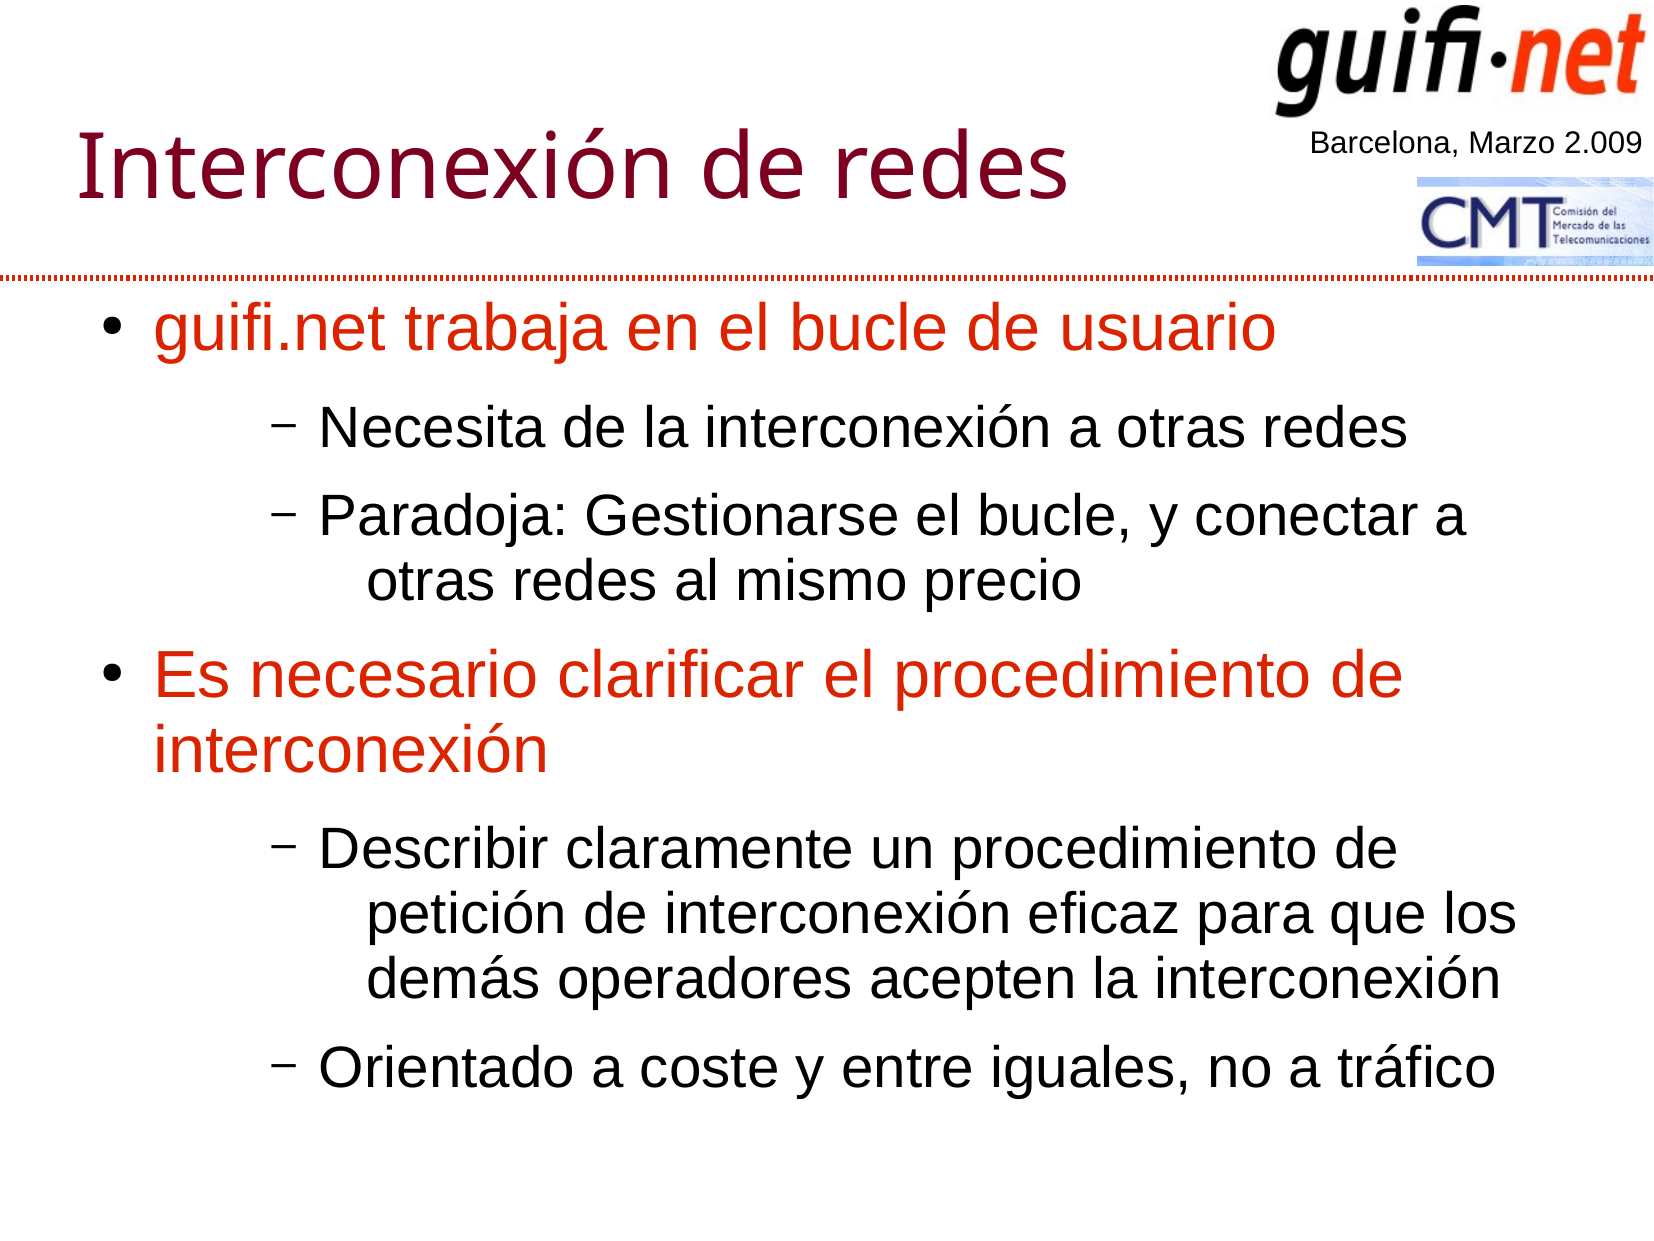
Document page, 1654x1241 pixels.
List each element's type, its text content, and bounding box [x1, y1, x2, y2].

list guifi.net trabaja en el bucle de usuario Necesita de la interconexión a otras redes Paradoja: Gestionarse el bucle, y conectar a otras redes al mismo precio Es necesario clarificar el procedimiento de interconexión Describir claramente un procedimiento de petición de interconexión eficaz para que los demás operadores acepten la interconexión Orientado a coste y entre iguales, no a tráfico [82, 290, 1571, 1109]
picture [1417, 177, 1654, 266]
title Interconexión de redes [76, 59, 1093, 267]
picture [1269, 5, 1654, 119]
